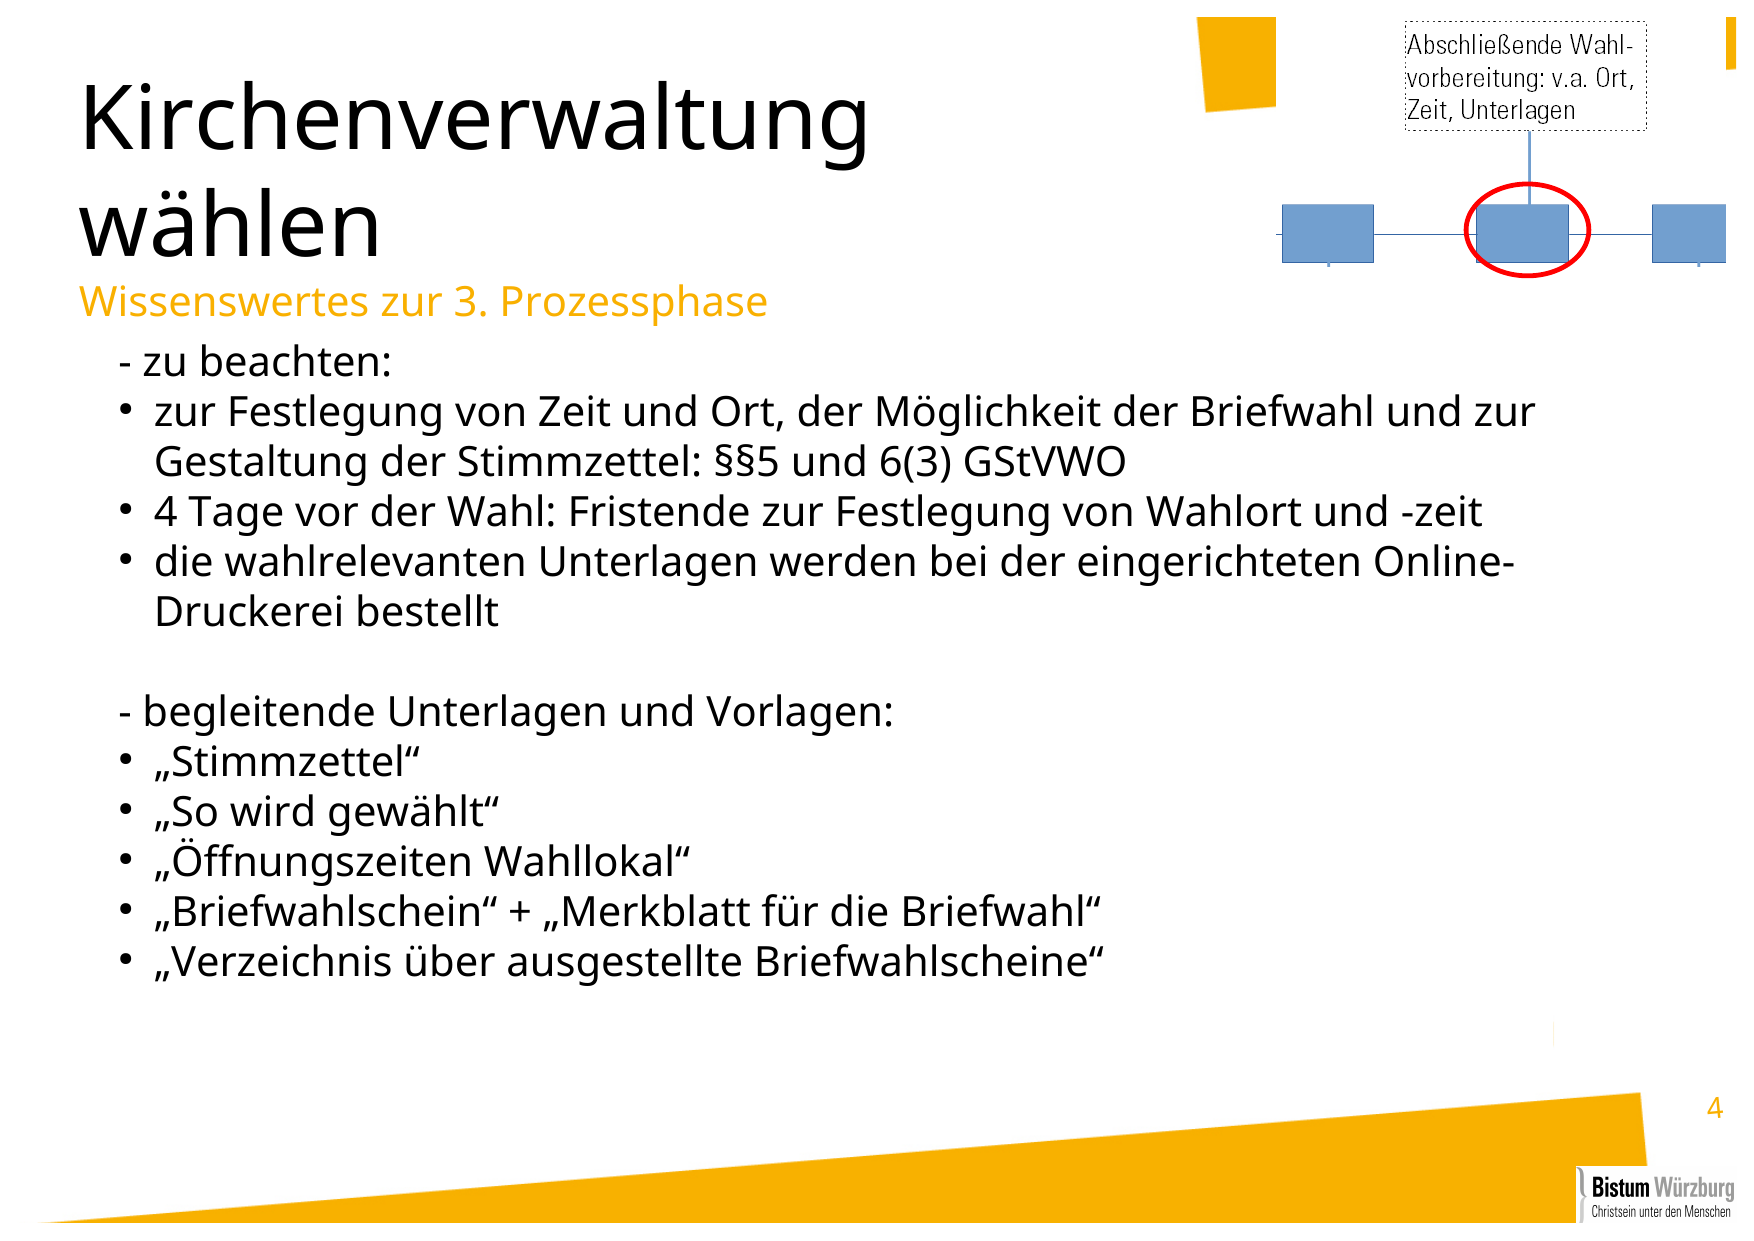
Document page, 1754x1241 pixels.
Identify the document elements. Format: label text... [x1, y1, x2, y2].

picture [17, 17, 1737, 1223]
text_box - zu beachten: zur Festlegung von Zeit und Ort, der Möglichkeit der Briefwahl und zur Gestaltung der Stimmzettel: §§5 und 6(3) GStVWO 4 Tage vor der Wahl: Fristende zur Festlegung von Wahlort und -zeit die wahlrelevanten Unterlagen werden bei der eingerichteten Online-Druckerei bestellt - begleitende Unterlagen und Vorlagen: „Stimmzettel“ „So wird gewählt“ „Öffnungszeiten Wahllokal“ „Briefwahlschein“ + „Merkblatt für die Briefwahl“ „Verzeichnis über ausgestellte Briefwahlscheine“ [103, 327, 1651, 988]
title Kirchenverwaltung wählen Wissenswertes zur 3. Prozessphase [78, 59, 1172, 262]
